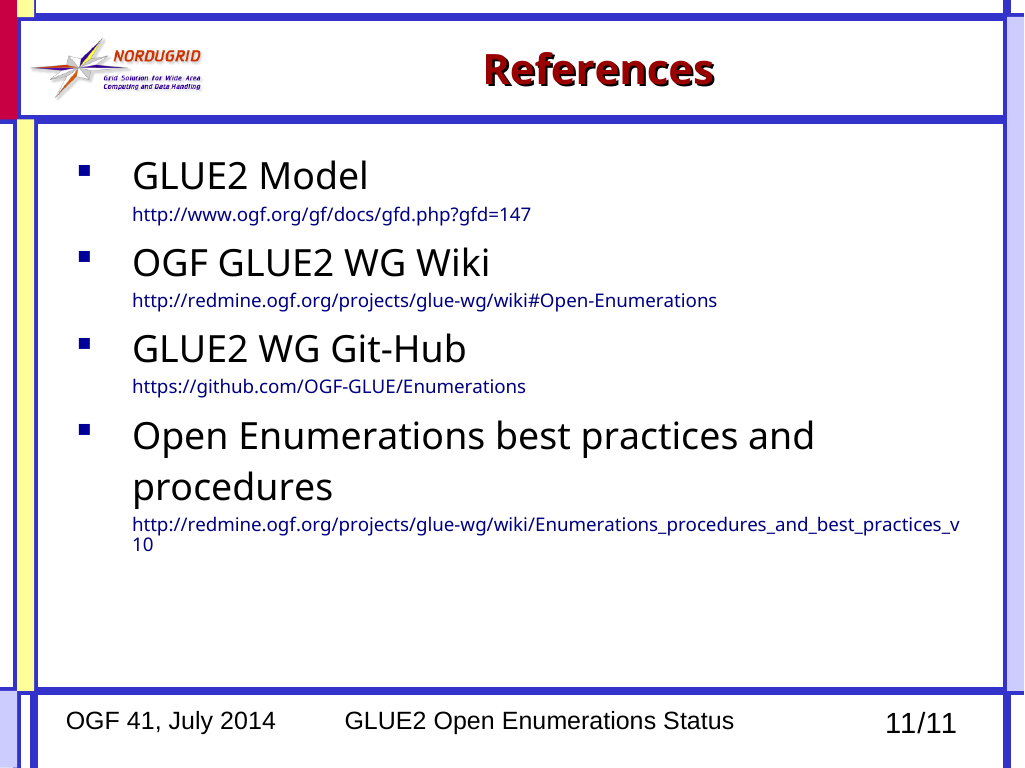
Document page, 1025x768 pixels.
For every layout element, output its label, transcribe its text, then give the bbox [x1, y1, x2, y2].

title References [221, 11, 975, 125]
picture [27, 34, 205, 101]
list GLUE2 Model http://www.ogf.org/gf/docs/gfd.php?gfd=147 OGF GLUE2 WG Wiki http://redmine.ogf.org/projects/glue-wg/wiki#Open-Enumerations GLUE2 WG Git-Hub https://github.com/OGF-GLUE/Enumerations Open Enumerations best practices and procedures http://redmine.ogf.org/projects/glue-wg/wiki/Enumerations_procedures_and_best_practices_v10 [37, 150, 960, 642]
